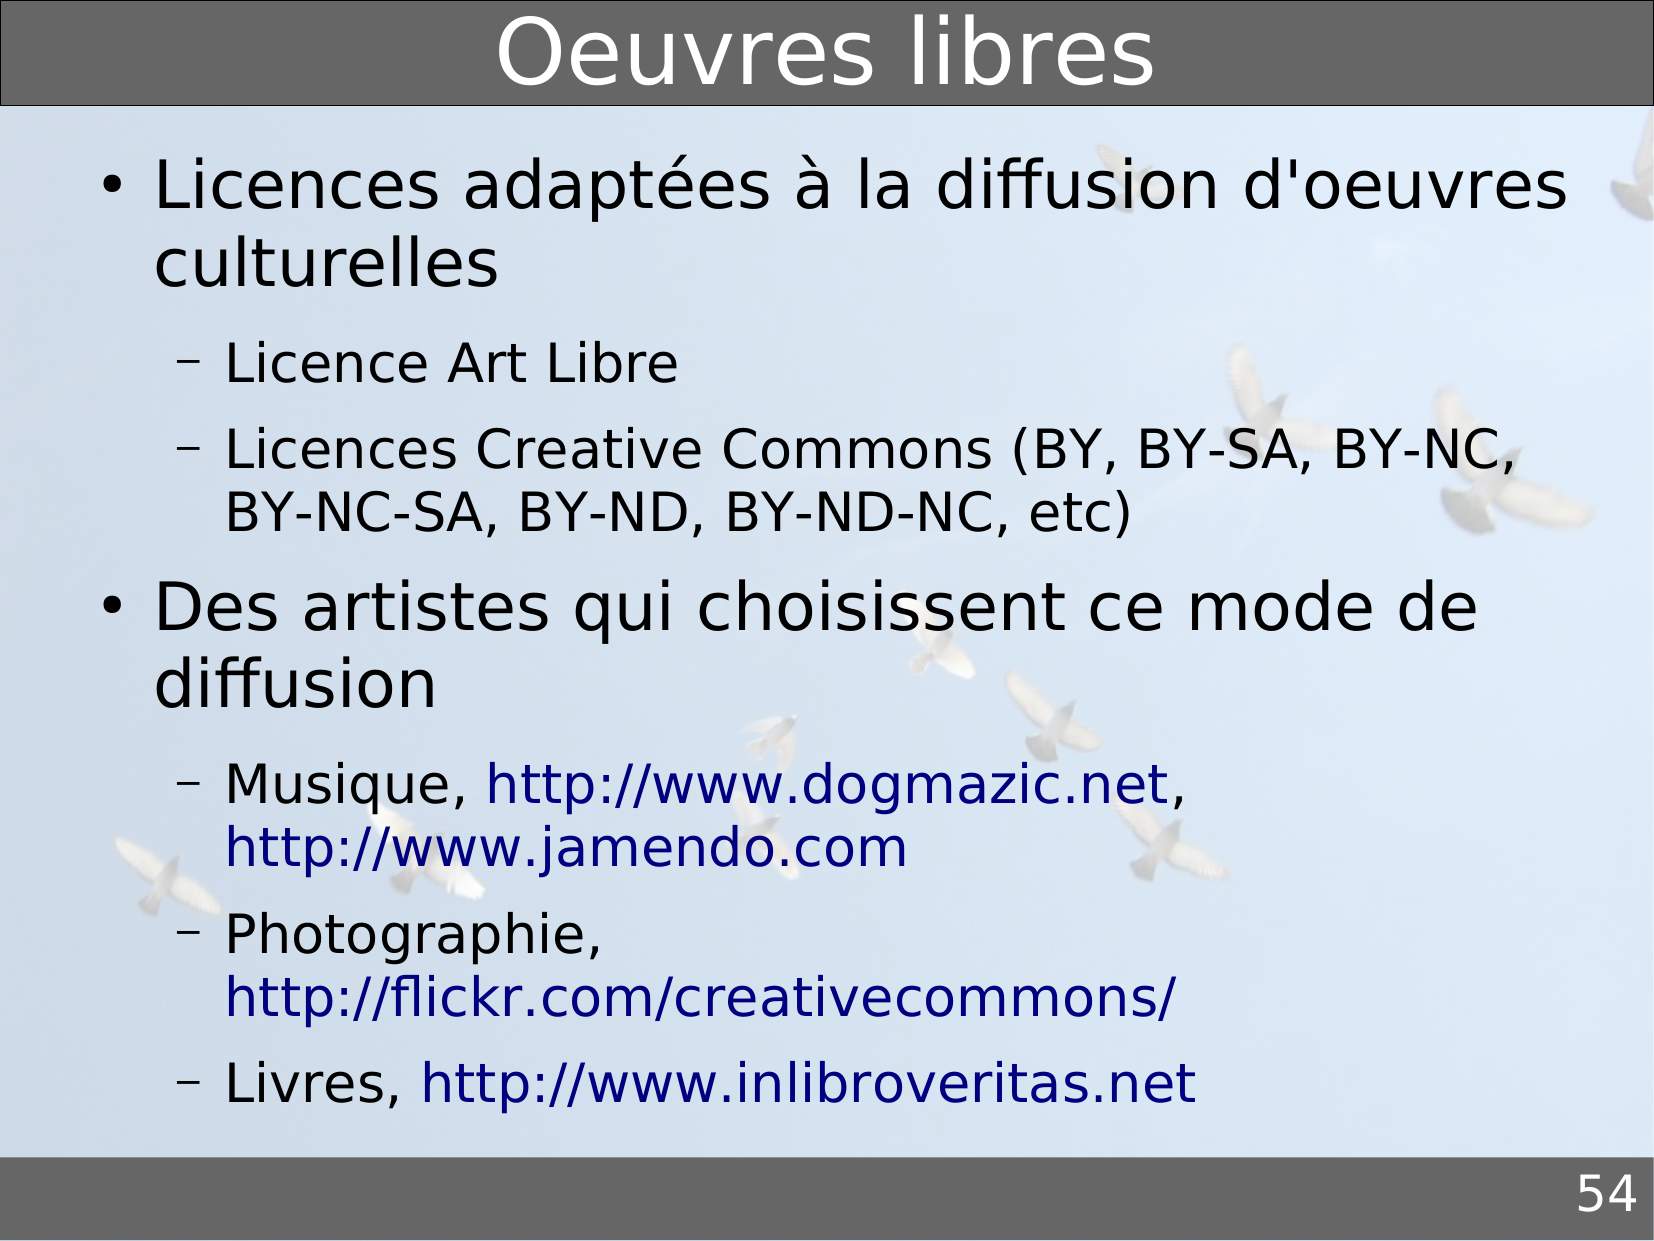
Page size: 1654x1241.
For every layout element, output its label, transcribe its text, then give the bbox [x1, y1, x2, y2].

list Licences adaptées à la diffusion d'oeuvres culturelles Licence Art Libre Licences Creative Commons (BY, BY-SA, BY-NC, BY-NC-SA, BY-ND, BY-ND-NC, etc) Des artistes qui choisissent ce mode de diffusion Musique, http://www.dogmazic.net, http://www.jamendo.com Photographie, http://flickr.com/creativecommons/ Livres, http://www.inlibroveritas.net [82, 146, 1571, 1116]
title Oeuvres libres [0, 0, 1654, 107]
